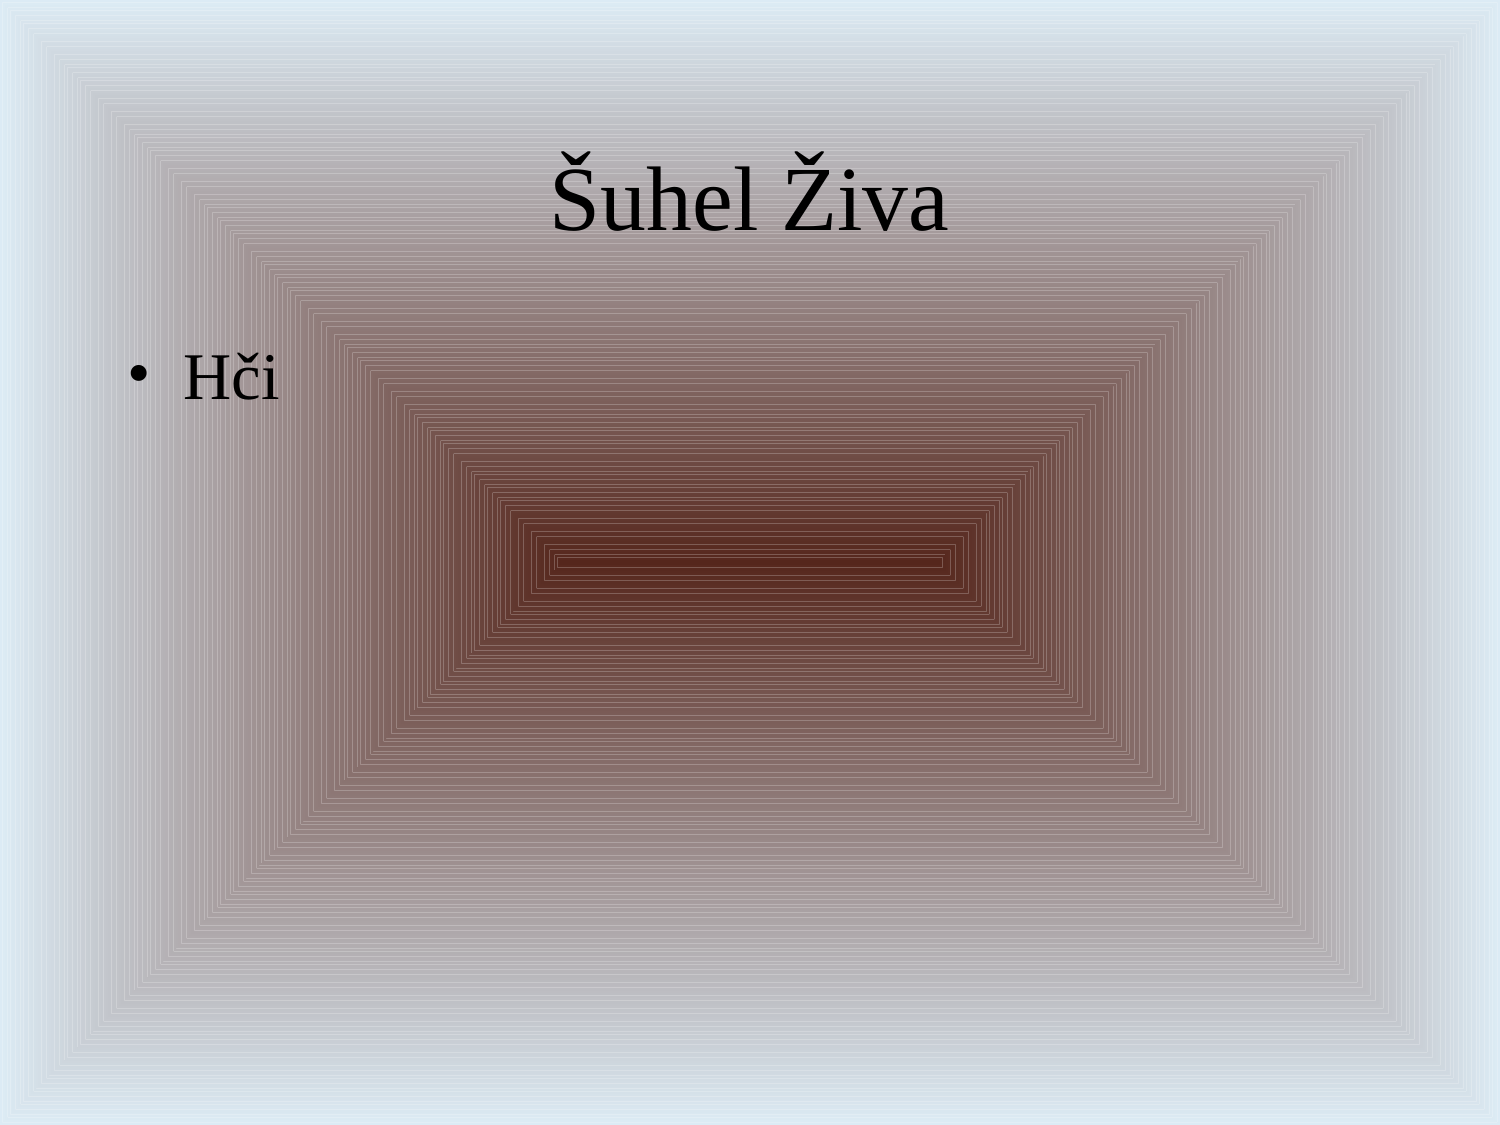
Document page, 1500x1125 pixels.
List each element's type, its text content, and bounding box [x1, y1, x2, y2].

title Šuhel Živa [112, 99, 1388, 288]
list Hči [112, 324, 1388, 1000]
